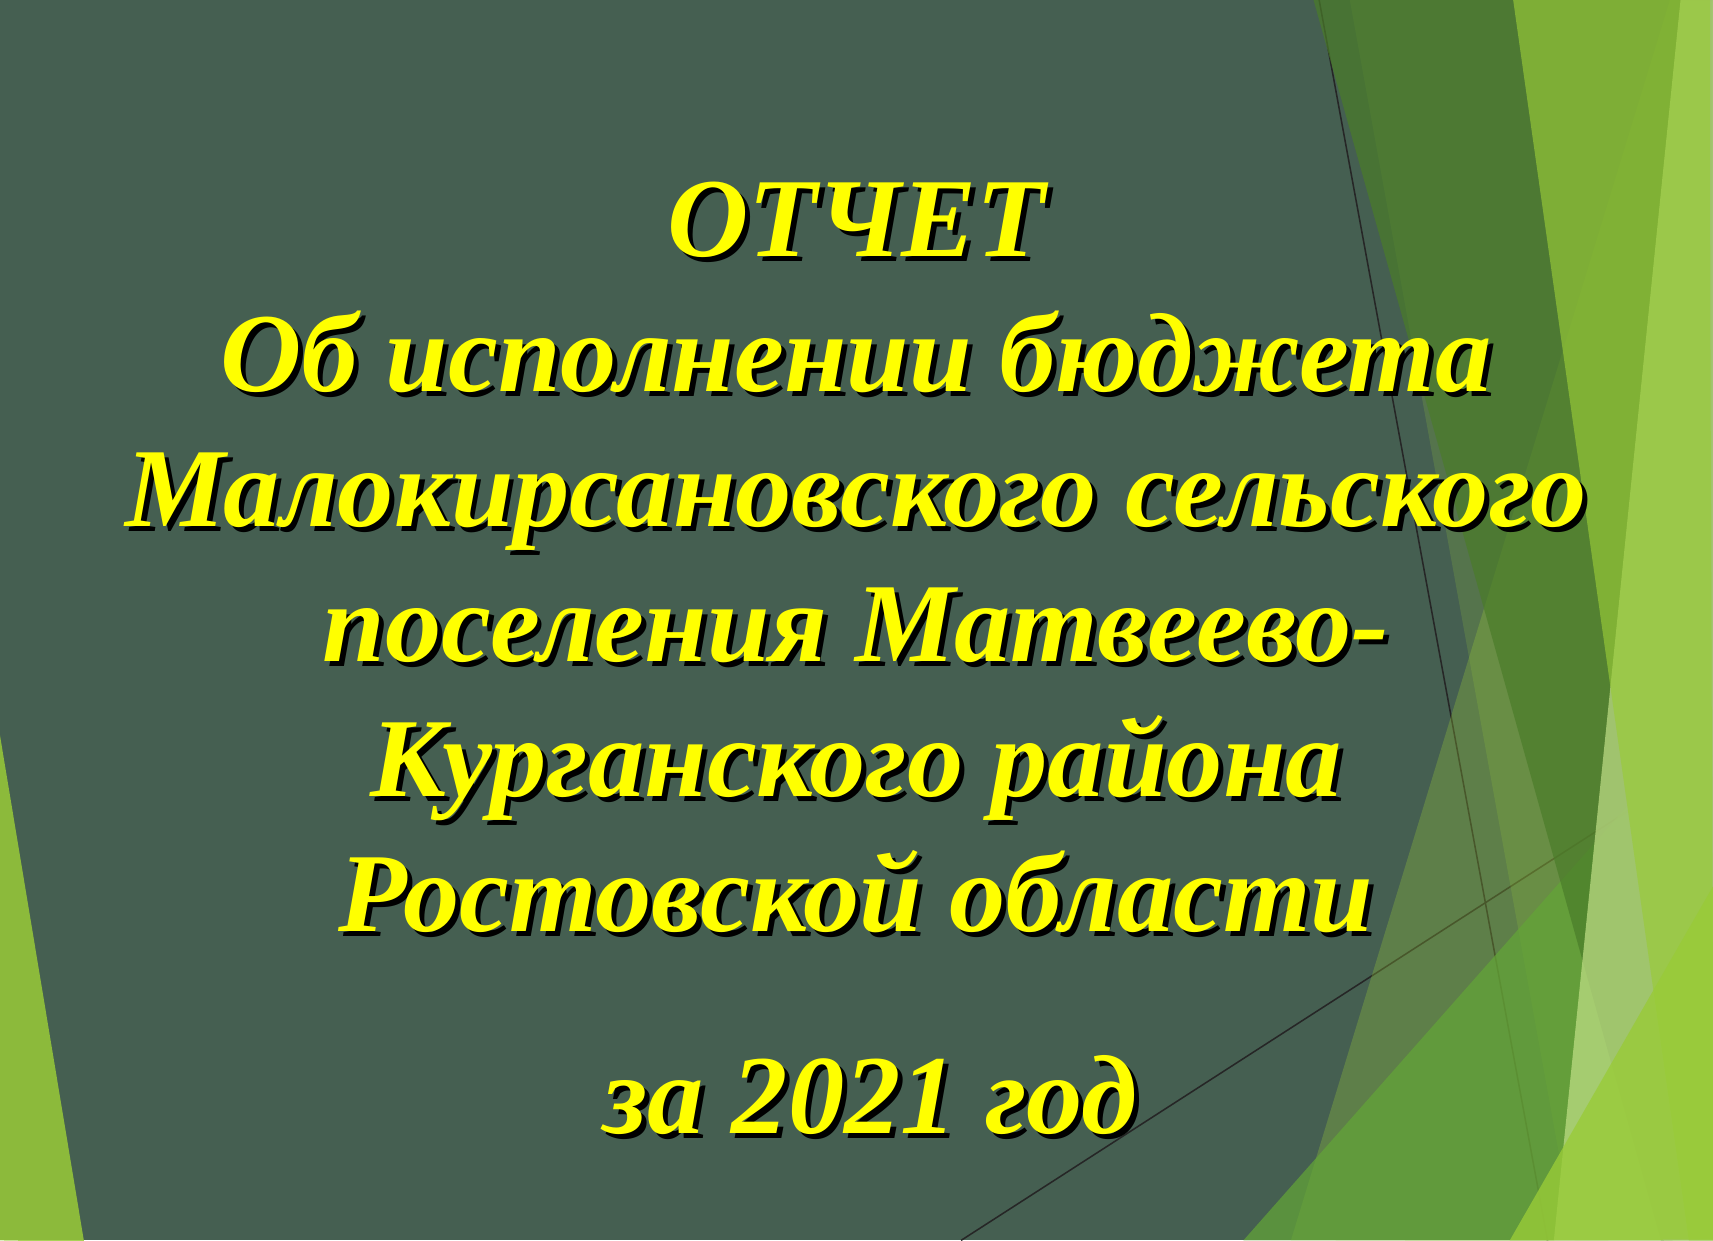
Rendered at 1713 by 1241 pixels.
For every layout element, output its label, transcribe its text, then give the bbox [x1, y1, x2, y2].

text_box ОТЧЕТ Об исполнении бюджета Малокирсановского сельского поселения Матвеево-Курганского района Ростовской области за 2021 год [29, 135, 1684, 1176]
text_box [73, 34, 1639, 135]
